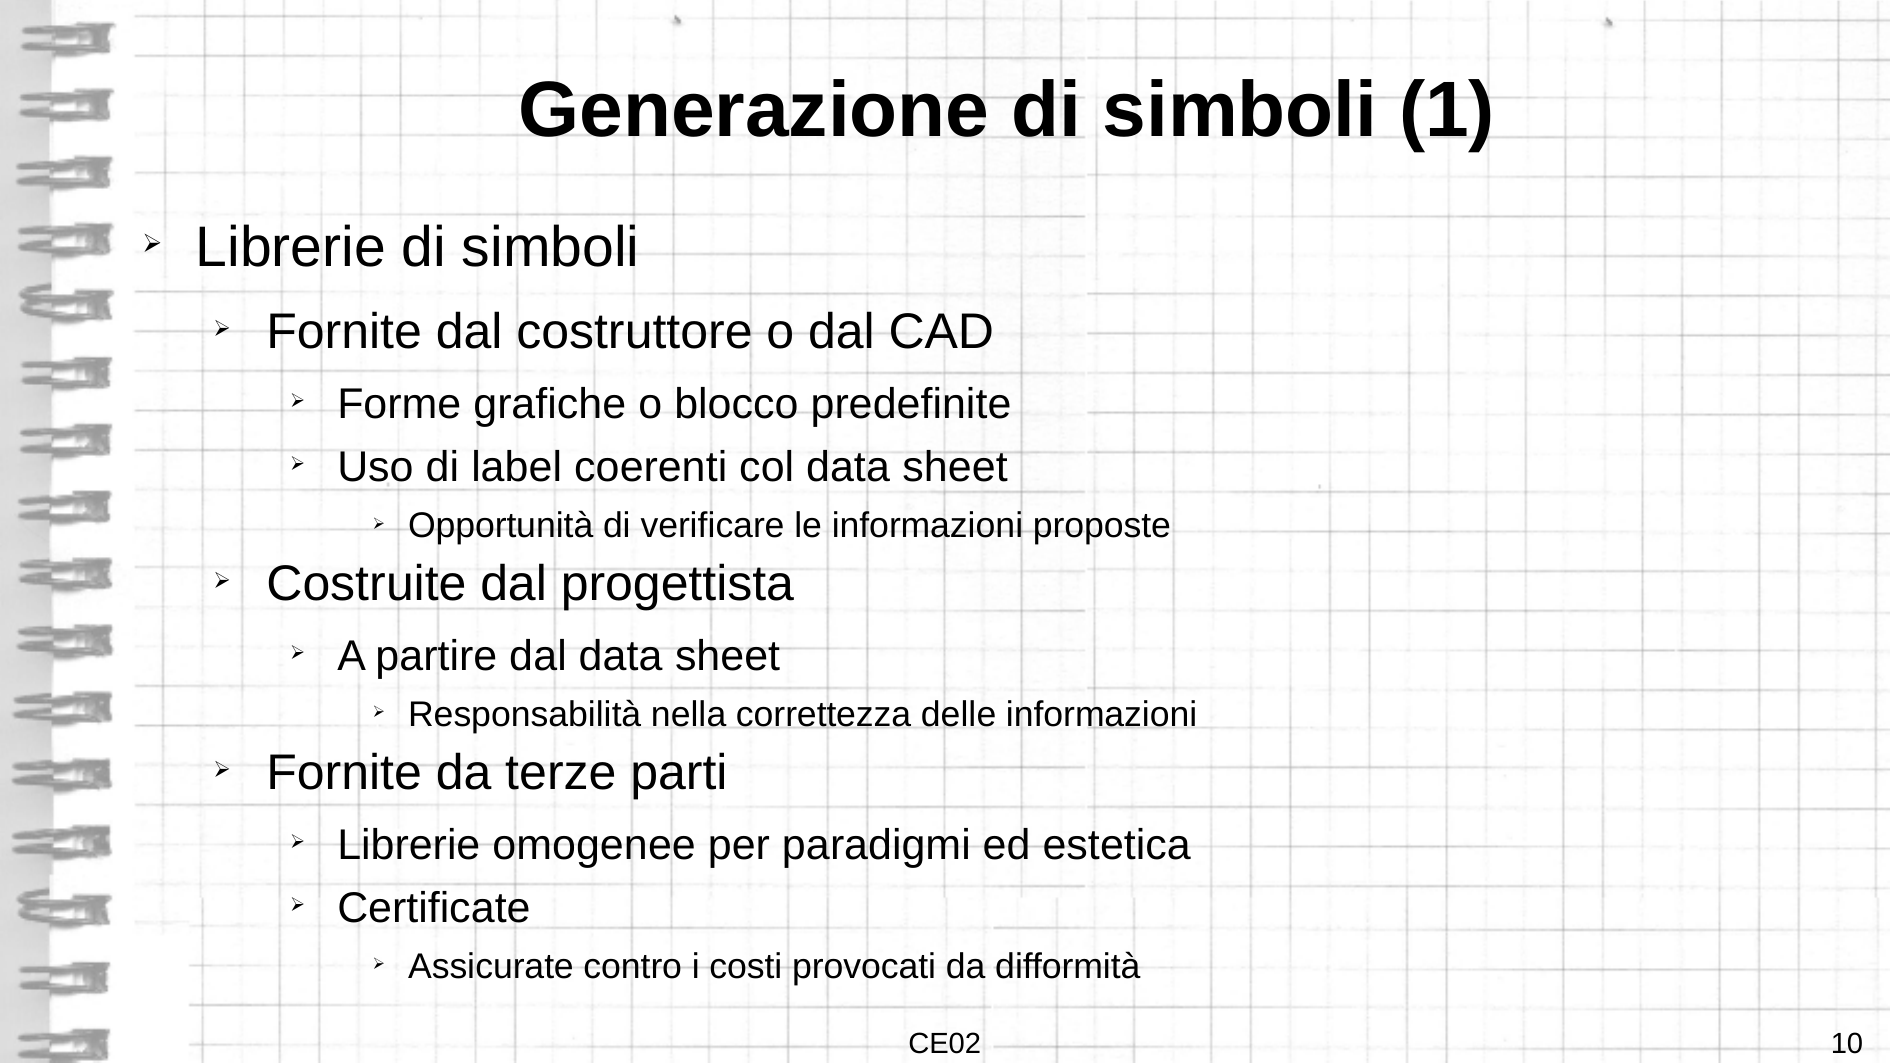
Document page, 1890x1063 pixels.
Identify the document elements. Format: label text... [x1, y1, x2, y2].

list Librerie di simboli Fornite dal costruttore o dal CAD Forme grafiche o blocco predefinite Uso di label coerenti col data sheet Opportunità di verificare le informazioni proposte Costruite dal progettista A partire dal data sheet Responsabilità nella correttezza delle informazioni Fornite da terze parti Librerie omogenee per paradigmi ed estetica Certificate Assicurate contro i costi provocati da difformità [124, 214, 1890, 987]
title Generazione di simboli (1) [124, 20, 1890, 198]
picture [0, 0, 1890, 1063]
